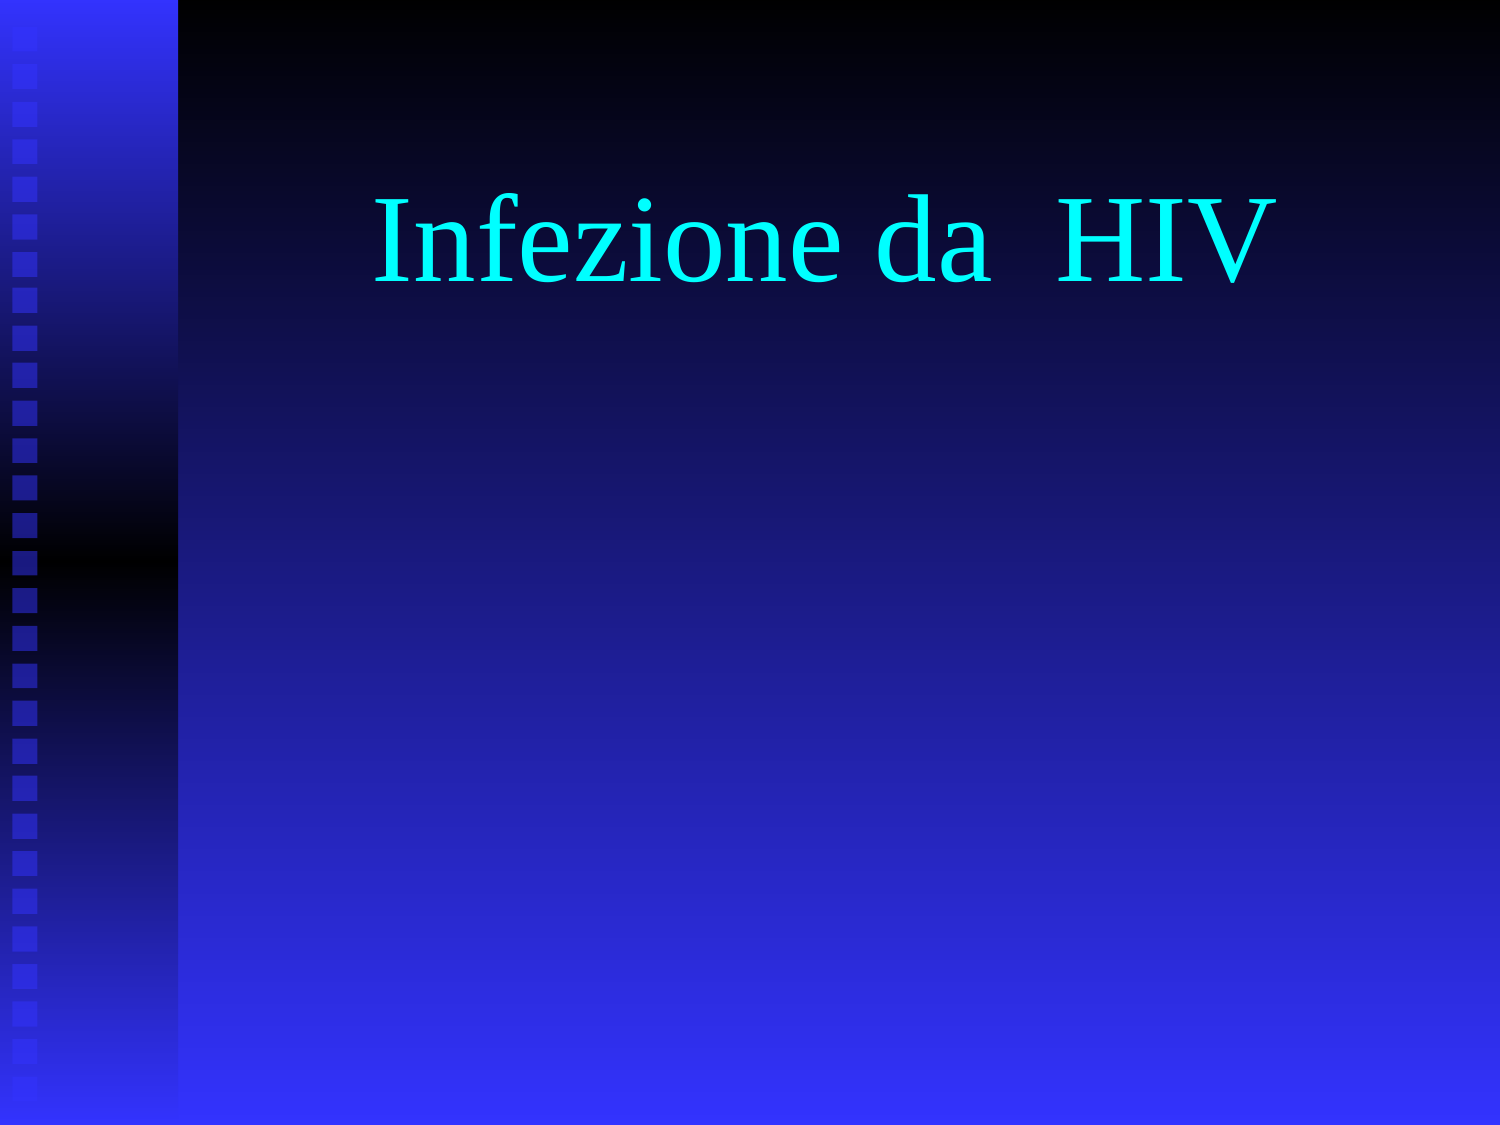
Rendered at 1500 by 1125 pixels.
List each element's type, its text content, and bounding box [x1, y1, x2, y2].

text_box Infezione da HIV [187, 137, 1463, 325]
